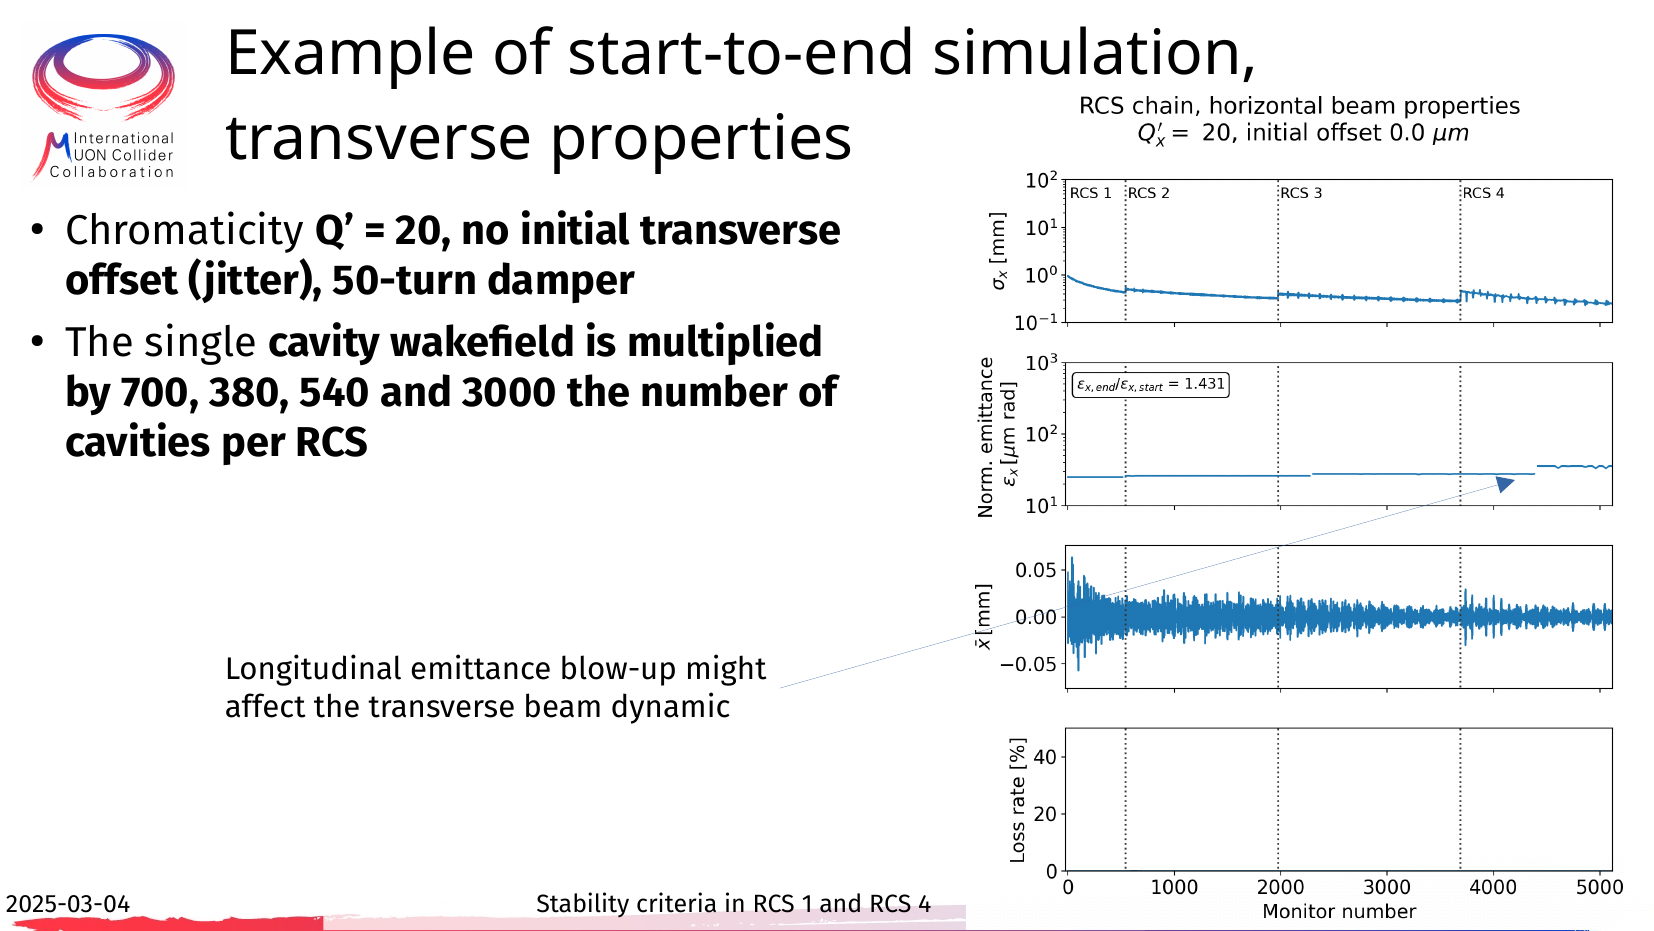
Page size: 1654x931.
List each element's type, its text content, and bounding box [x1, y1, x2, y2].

title Example of start-to-end simulation, transverse properties [225, 7, 1571, 268]
picture [0, 87, 1654, 931]
picture [21, 21, 188, 189]
text_box Longitudinal emittance blow-up might affect the transverse beam dynamic [210, 643, 796, 734]
text_box Chromaticity Q’ = 20, no initial transverse offset (jitter), 50-turn damper The single cavity wakefield is multiplied by 700, 380, 540 and 3000 the number of cavities per RCS [14, 198, 895, 633]
